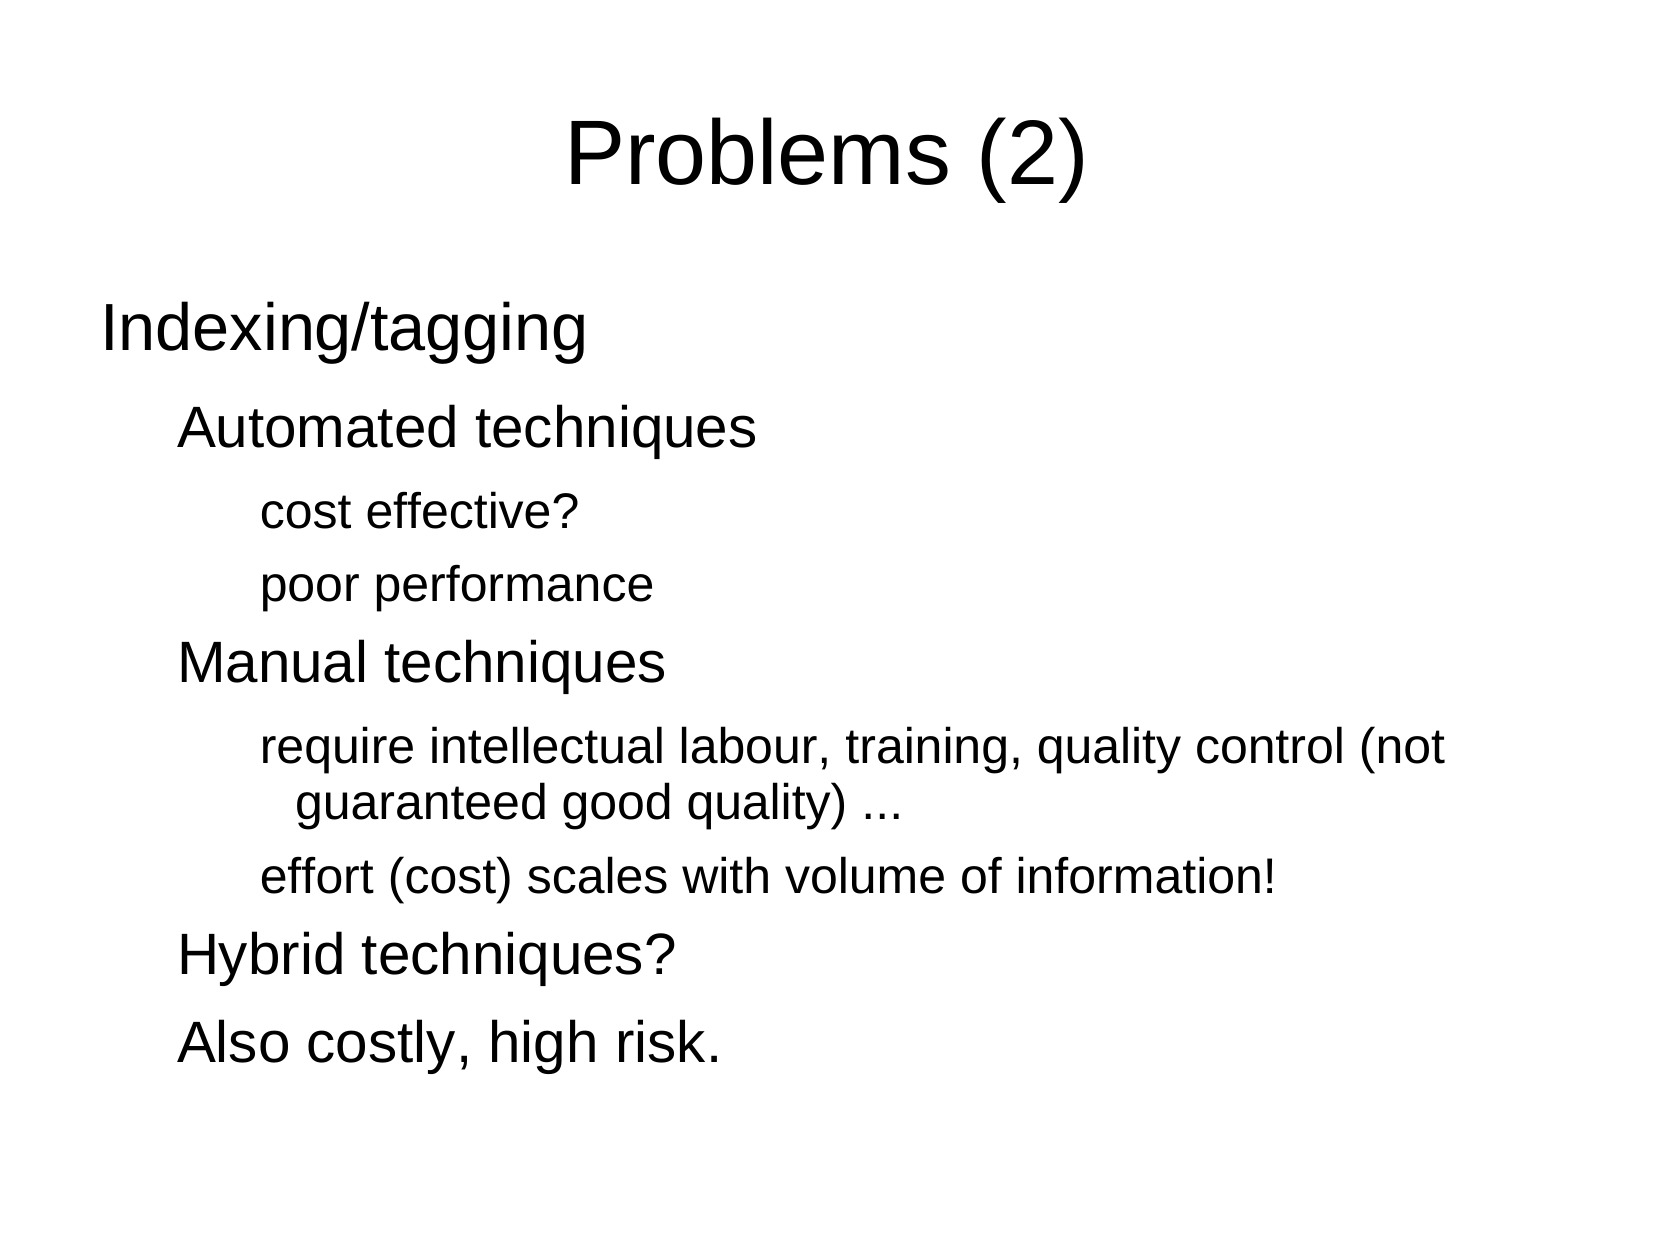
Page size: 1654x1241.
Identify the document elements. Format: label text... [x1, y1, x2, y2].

list Indexing/tagging Automated techniques cost effective? poor performance Manual techniques require intellectual labour, training, quality control (not guaranteed good quality) ... effort (cost) scales with volume of information! Hybrid techniques? Also costly, high risk. [82, 290, 1571, 1109]
title Problems (2) [82, 49, 1571, 257]
